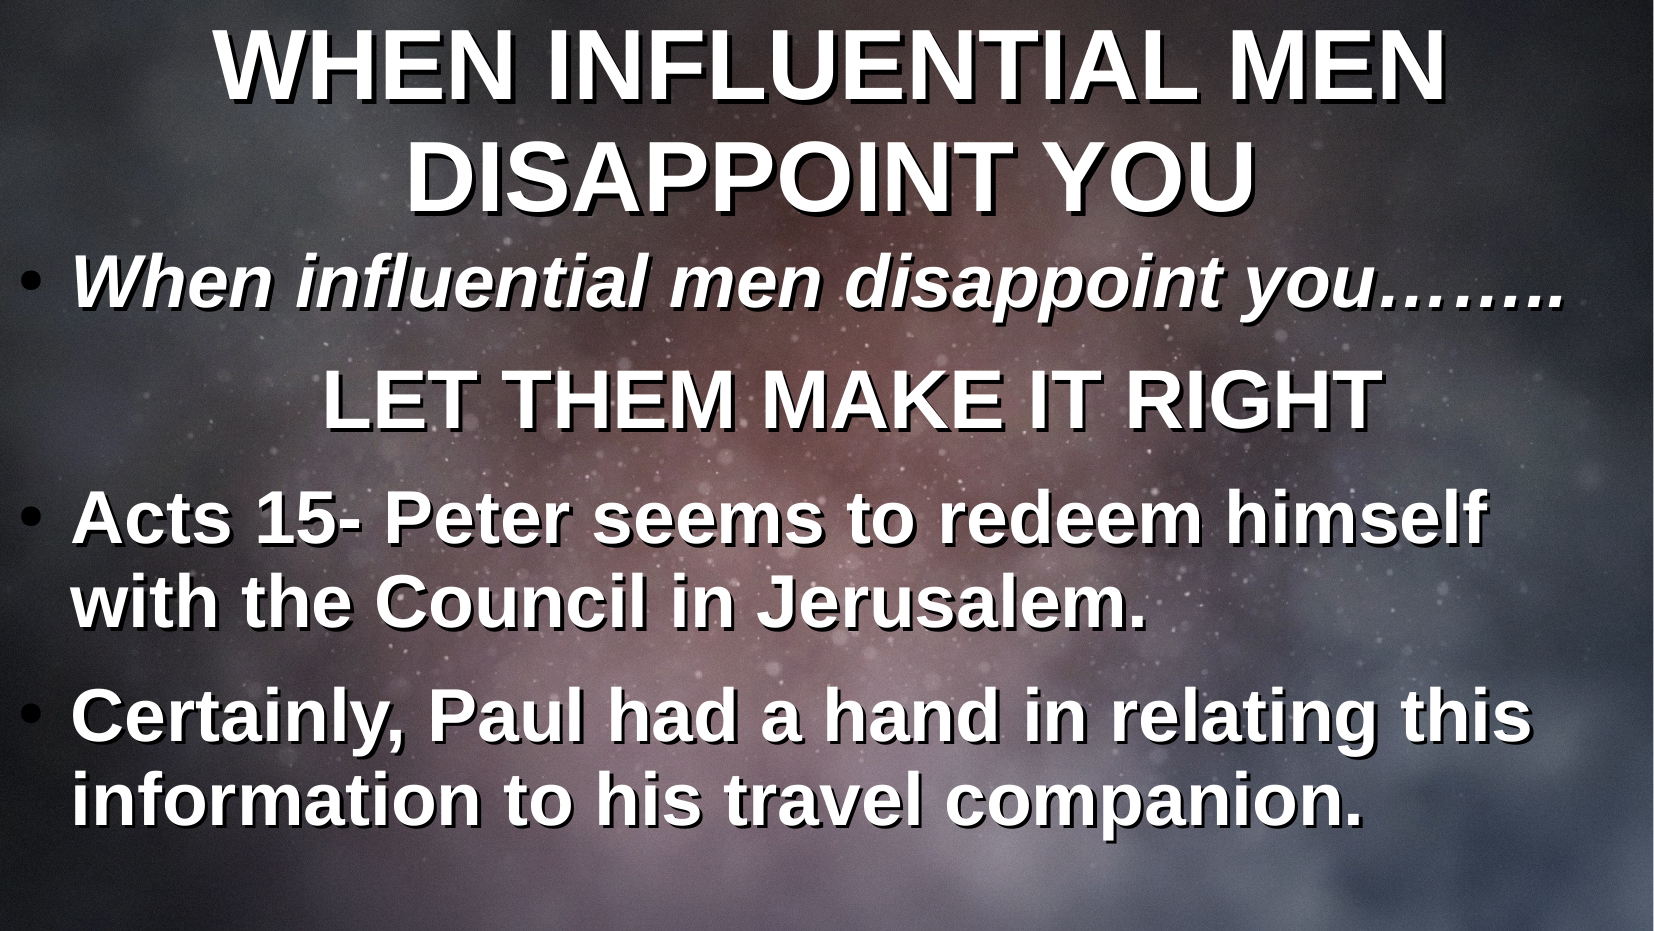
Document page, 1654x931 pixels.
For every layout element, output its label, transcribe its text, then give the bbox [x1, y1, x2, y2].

picture [0, 0, 1654, 931]
list When influential men disappoint you…….. LET THEM MAKE IT RIGHT Acts 15- Peter seems to redeem himself with the Council in Jerusalem. Certainly, Paul had a hand in relating this information to his travel companion. [0, 240, 1636, 929]
title WHEN INFLUENTIAL MEN DISAPPOINT YOU [28, 9, 1634, 234]
